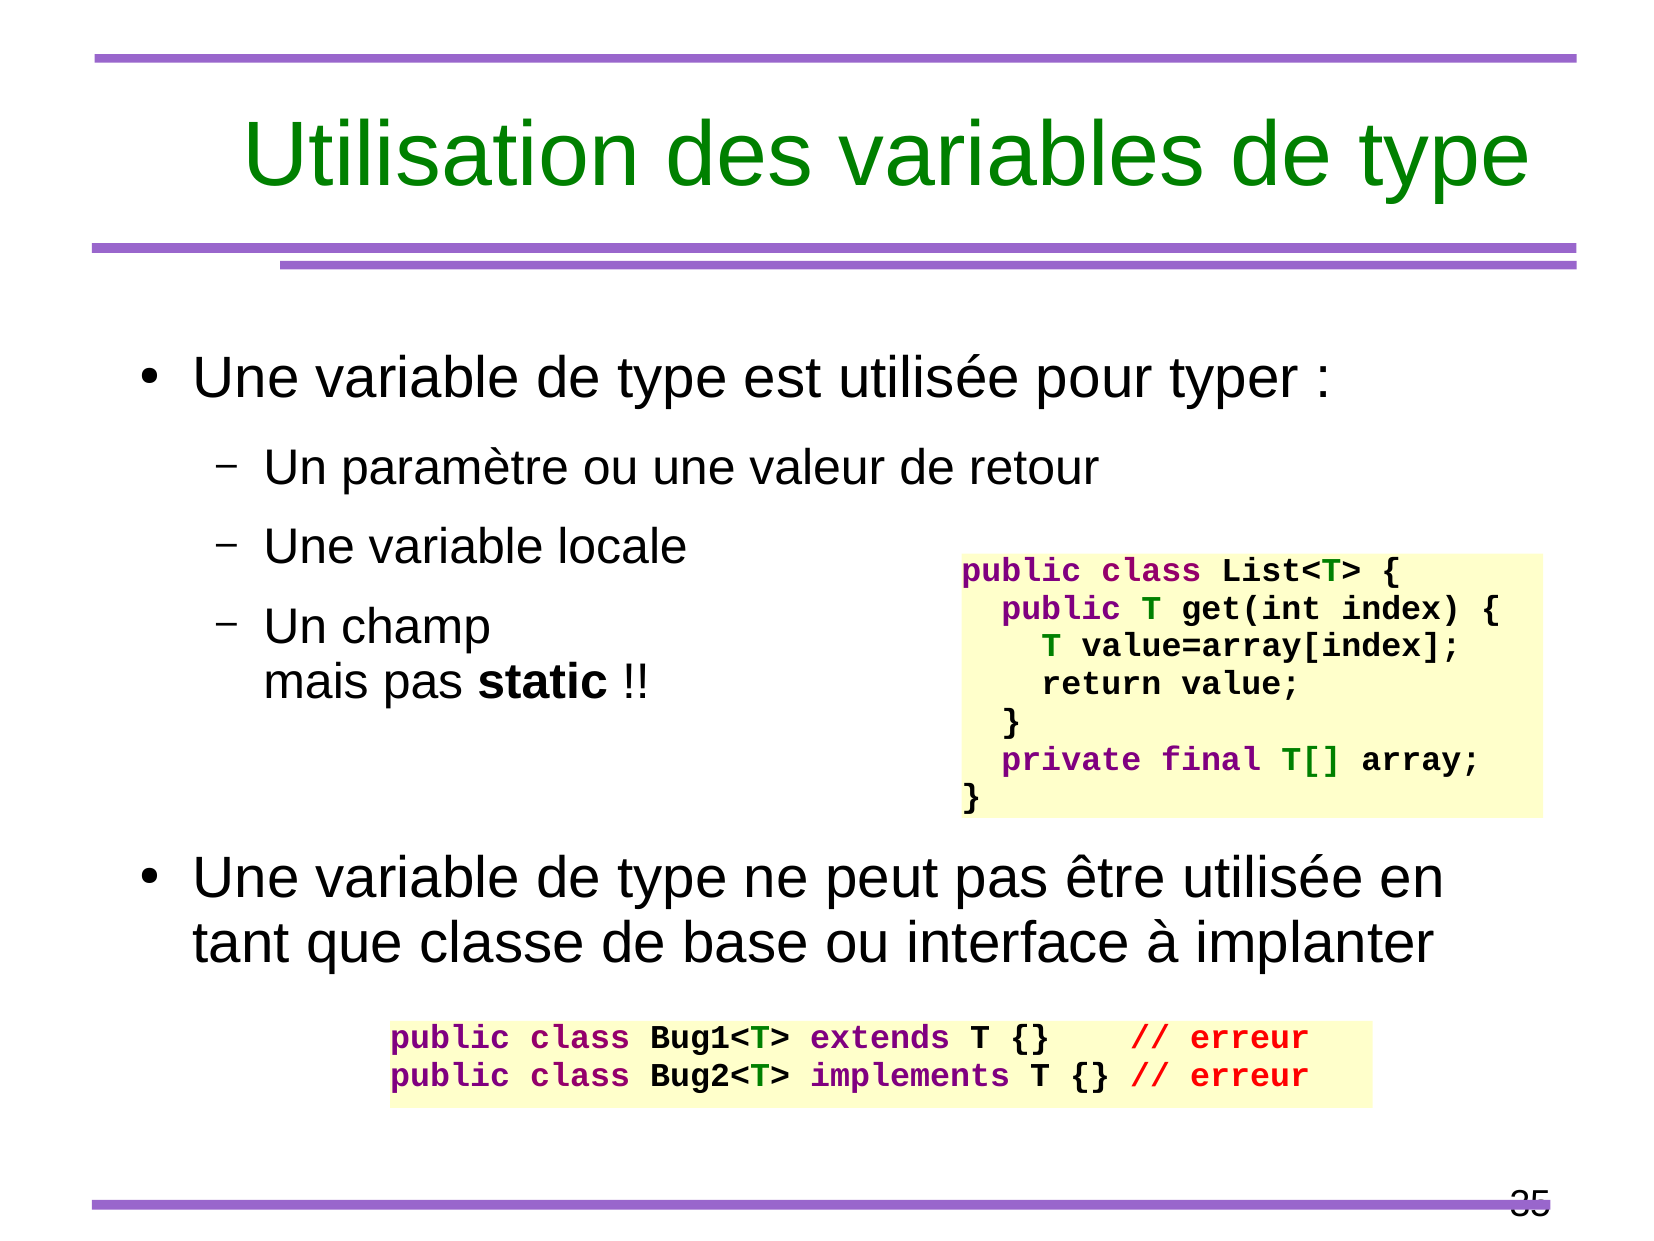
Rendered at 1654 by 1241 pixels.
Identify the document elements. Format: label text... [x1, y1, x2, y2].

title Utilisation des variables de type [121, 49, 1534, 257]
text_box public class Bug1<T> extends T {} // erreur public class Bug2<T> implements T {} // erreur [390, 1020, 1373, 1108]
text_box public class List<T> { public T get(int index) { T value=array[index]; return value; } private final T[] array; } [961, 553, 1544, 818]
list Une variable de type est utilisée pour typer : Un paramètre ou une valeur de retour Une variable locale Un champ mais pas static !! Une variable de type ne peut pas être utilisée en tant que classe de base ou interface à implanter [121, 344, 1534, 1149]
